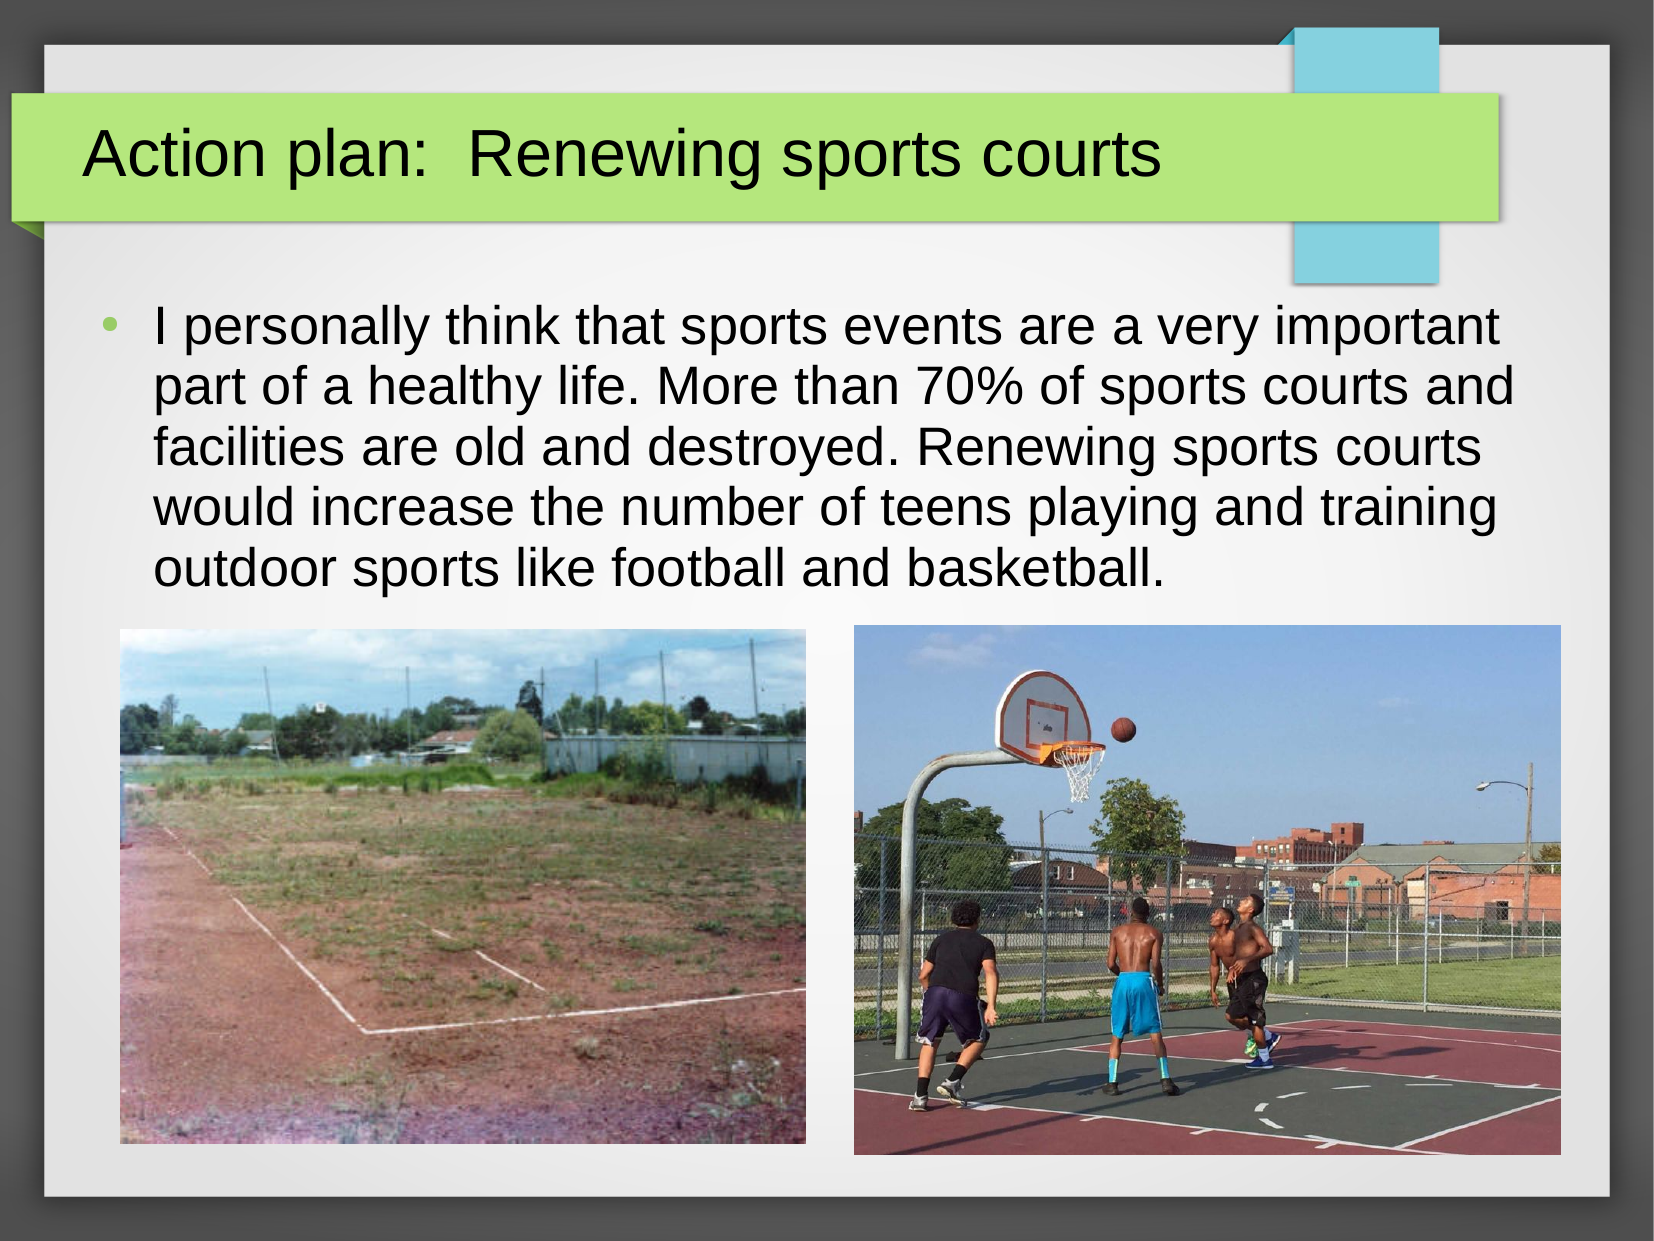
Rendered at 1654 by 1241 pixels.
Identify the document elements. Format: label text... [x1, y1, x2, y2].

title Action plan: Renewing sports courts [82, 94, 1264, 213]
list I personally think that sports events are a very important part of a healthy life. More than 70% of sports courts and facilities are old and destroyed. Renewing sports courts would increase the number of teens playing and training outdoor sports like football and basketball. [82, 295, 1571, 1015]
picture [0, 0, 1654, 1241]
